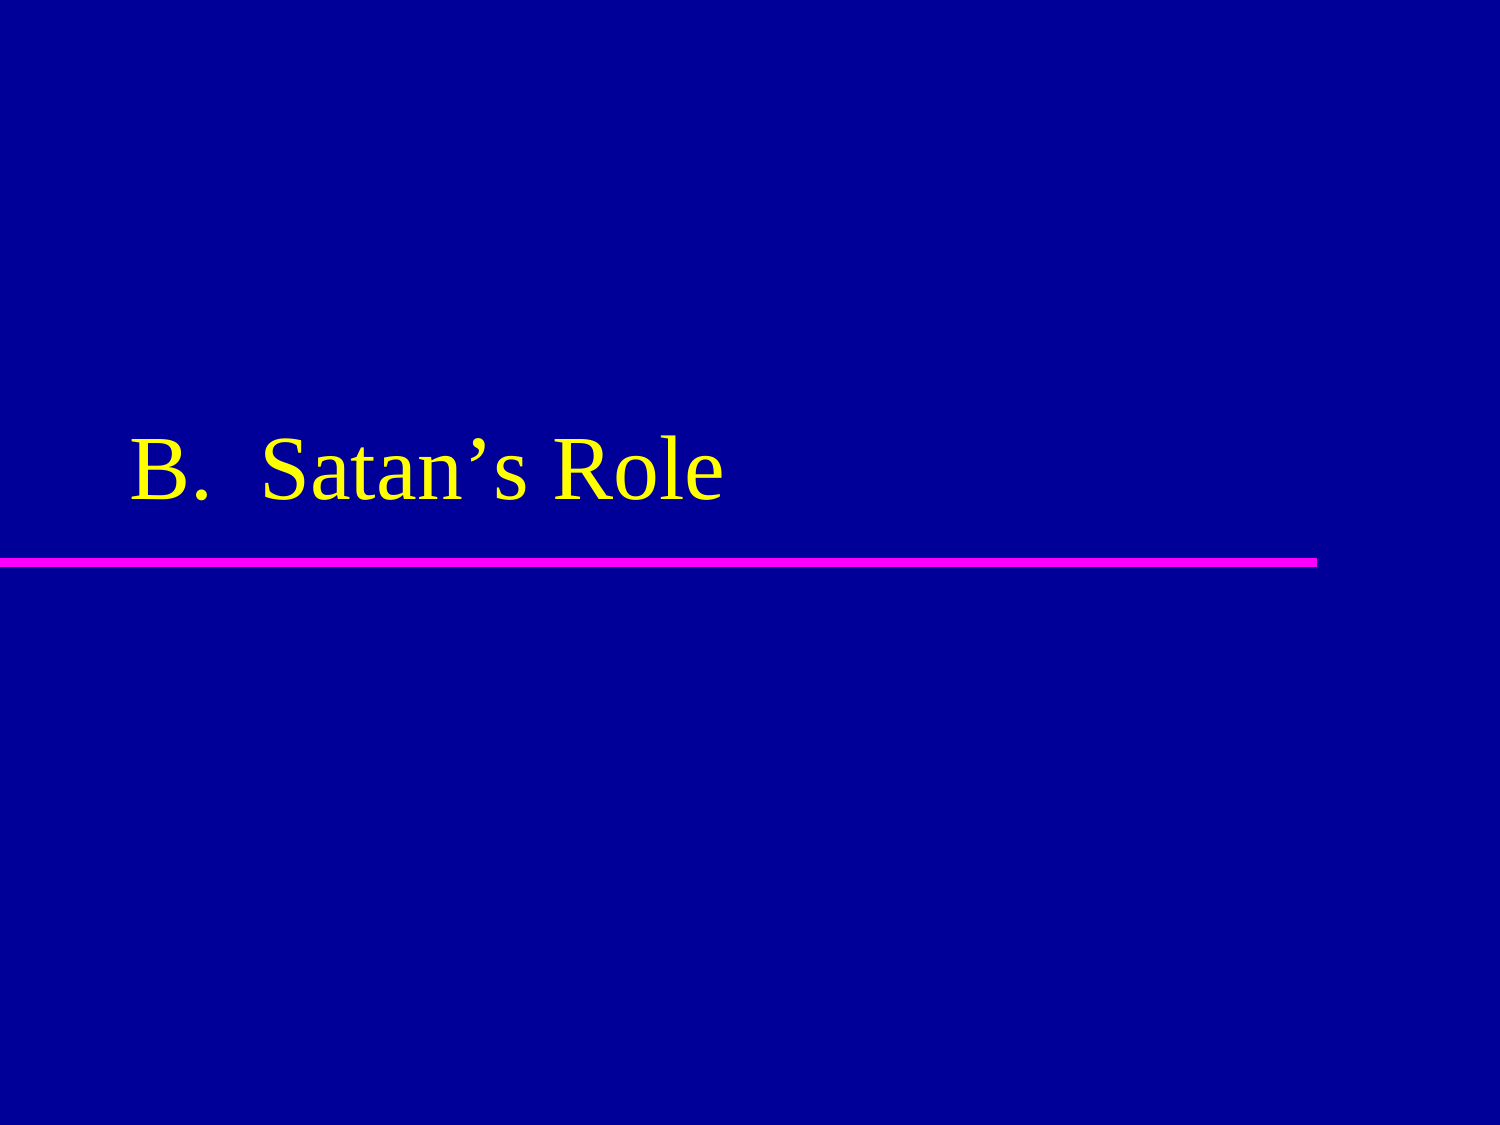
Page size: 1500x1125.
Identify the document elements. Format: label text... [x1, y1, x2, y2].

title B. Satan’s Role [114, 374, 1457, 563]
